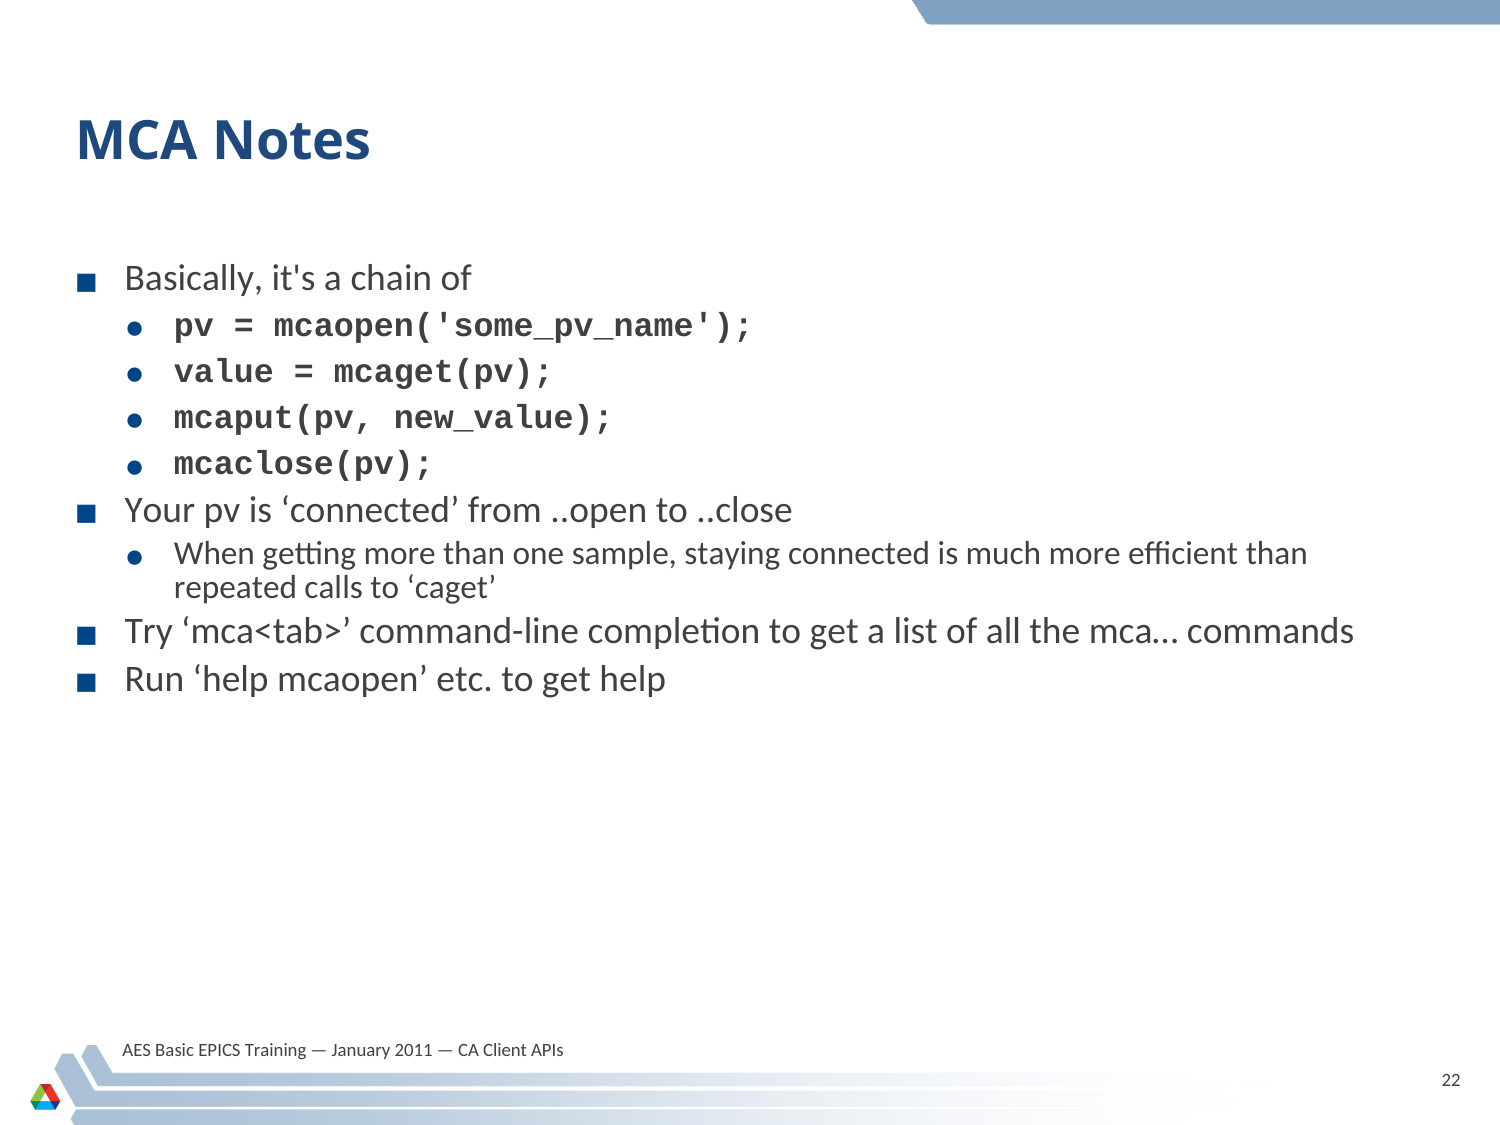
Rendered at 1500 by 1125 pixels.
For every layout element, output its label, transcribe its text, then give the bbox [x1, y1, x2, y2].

picture [0, 0, 1500, 26]
title MCA Notes [75, 107, 1426, 171]
picture [0, 1037, 1500, 1125]
list Basically, it's a chain of pv = mcaopen('some_pv_name'); value = mcaget(pv); mcaput(pv, new_value); mcaclose(pv); Your pv is ‘connected’ from ..open to ..close When getting more than one sample, staying connected is much more efficient than repeated calls to ‘caget’ Try ‘mca<tab>’ command-line completion to get a list of all the mca… commands Run ‘help mcaopen’ etc. to get help [75, 262, 1426, 831]
